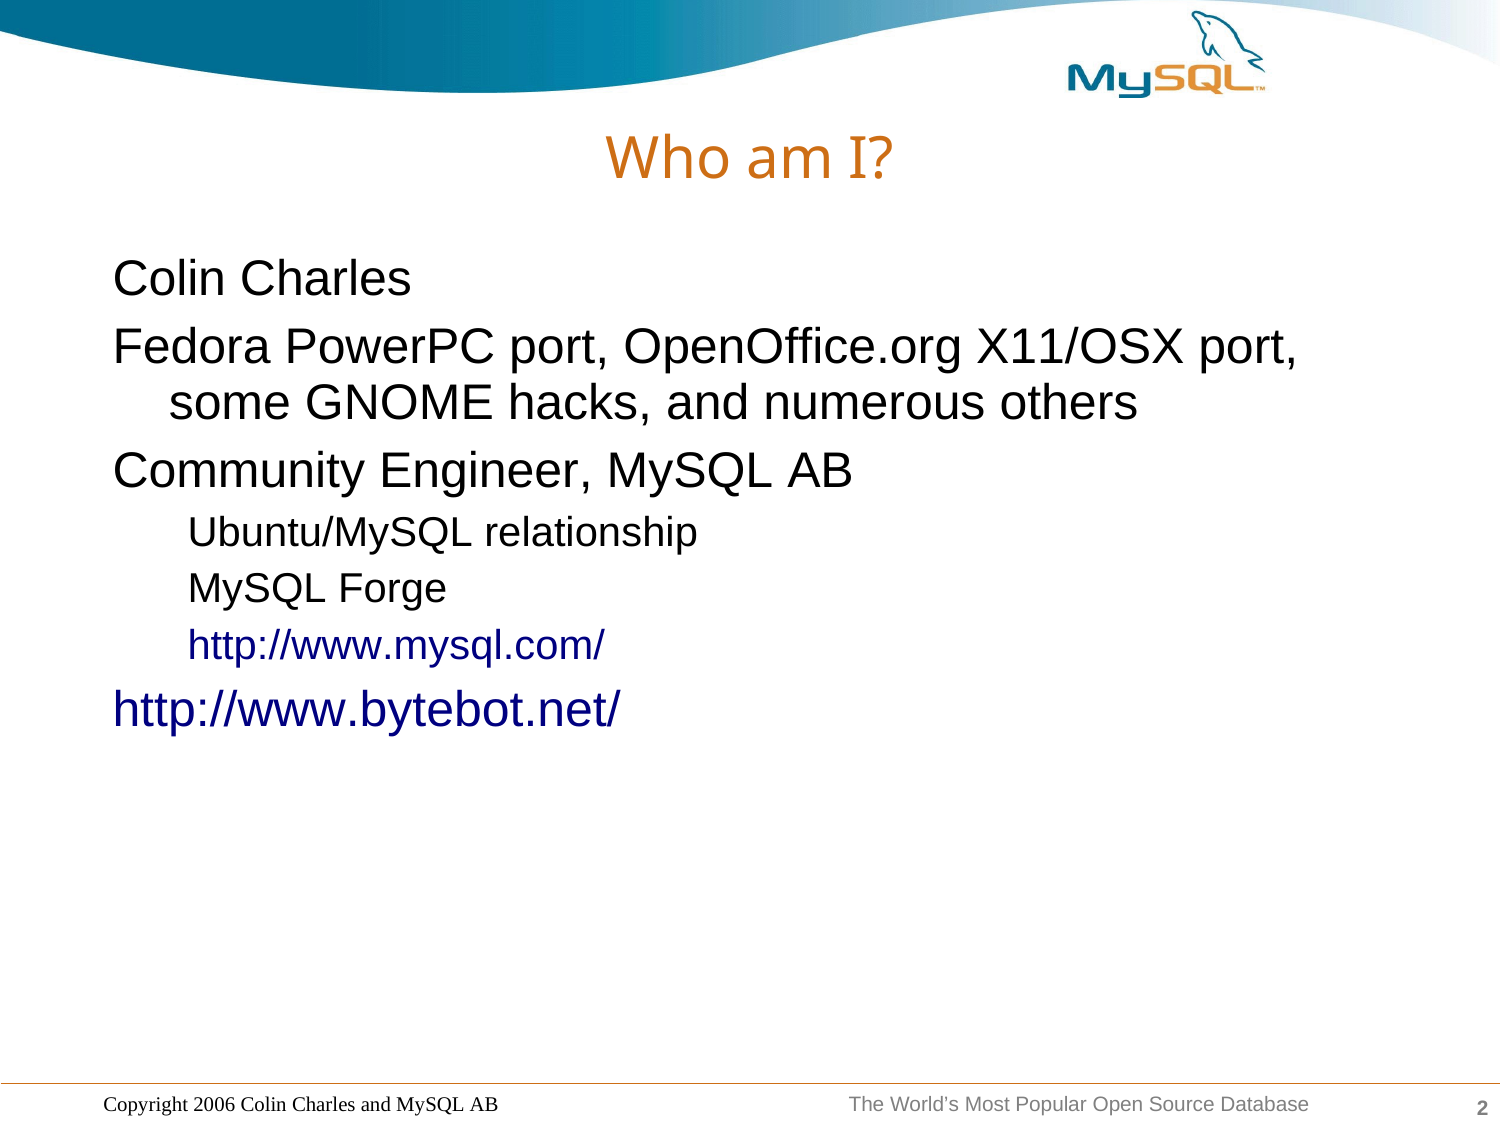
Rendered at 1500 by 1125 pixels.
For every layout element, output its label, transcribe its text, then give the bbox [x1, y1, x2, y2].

list Colin Charles Fedora PowerPC port, OpenOffice.org X11/OSX port, some GNOME hacks, and numerous others Community Engineer, MySQL AB Ubuntu/MySQL relationship MySQL Forge http://www.mysql.com/ http://www.bytebot.net/ [112, 249, 1388, 1113]
picture [0, 31, 326, 87]
title Who am I? [0, 87, 1500, 226]
picture [1075, 71, 1085, 87]
picture [1098, 71, 1107, 87]
picture [613, 0, 1500, 87]
